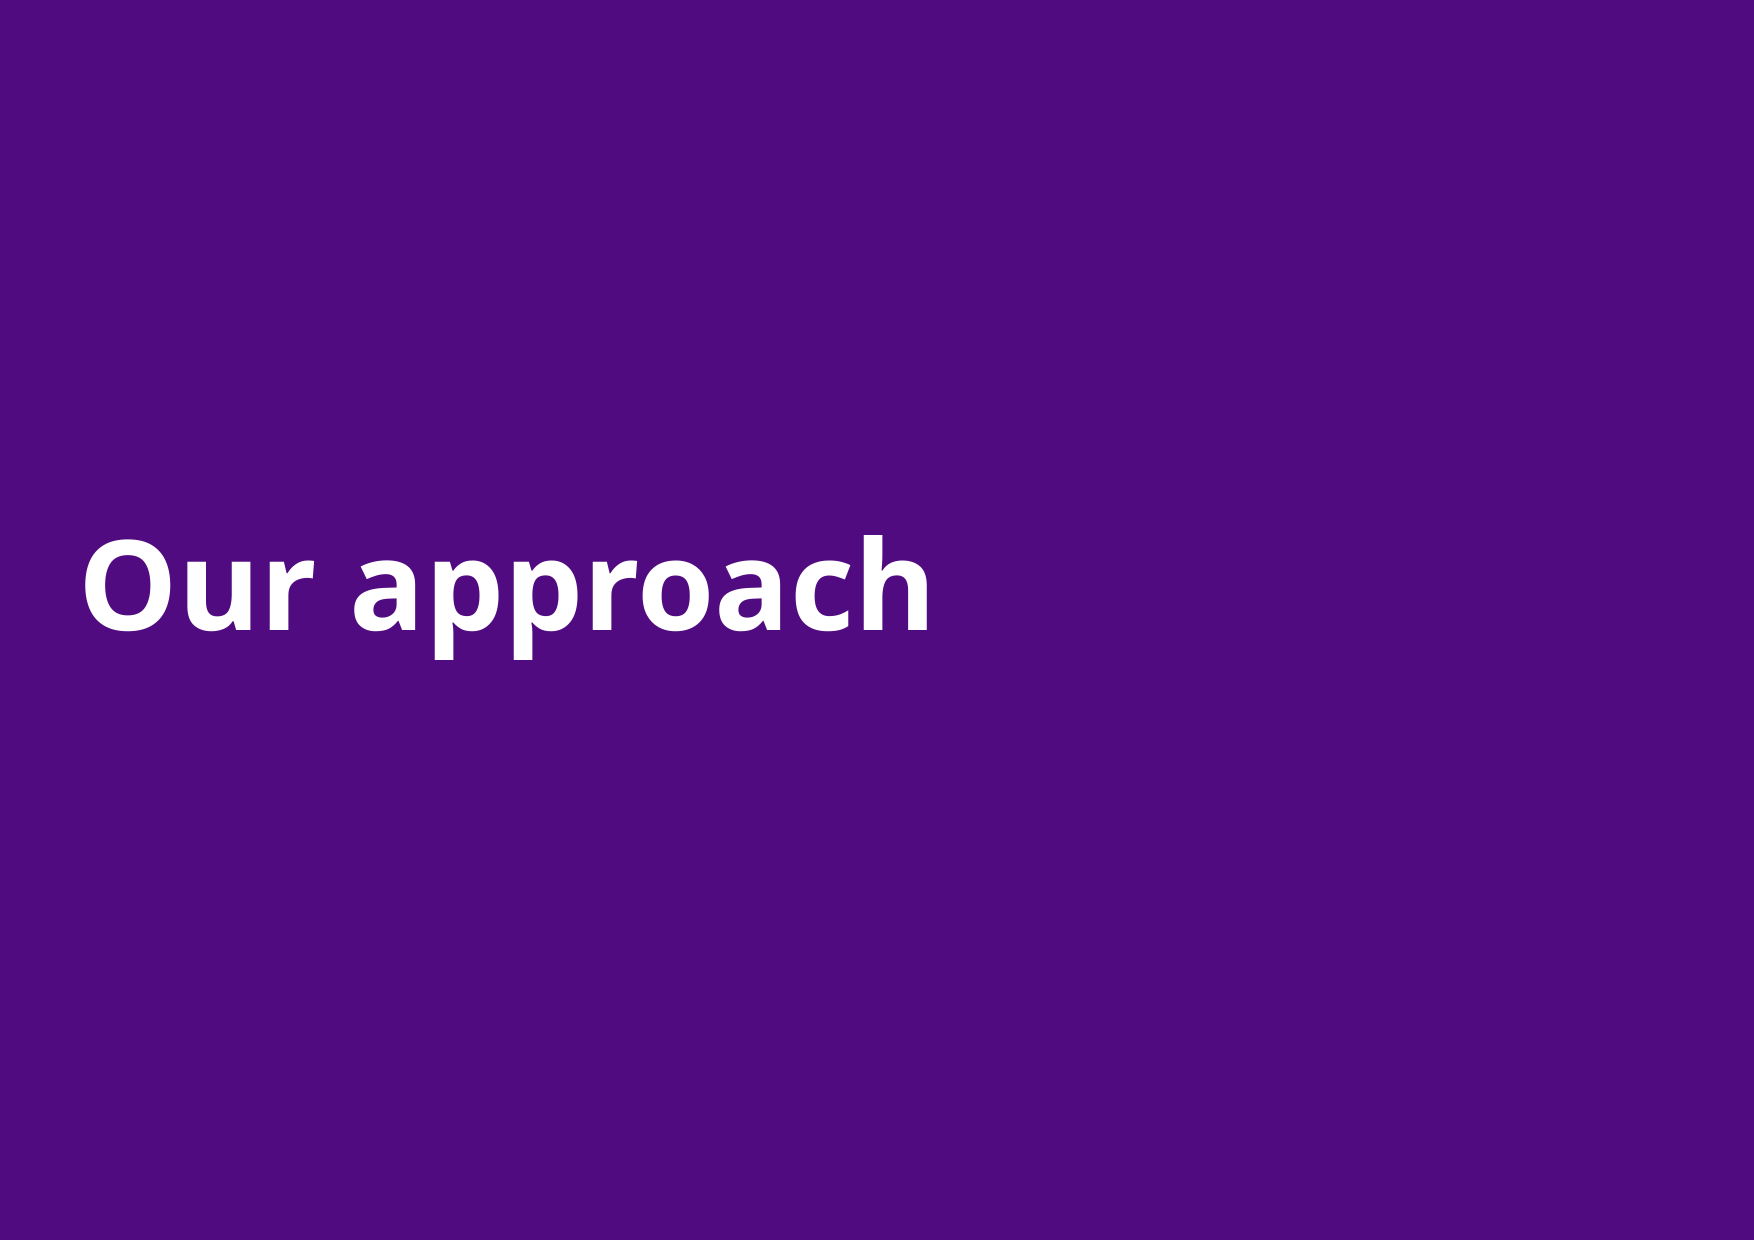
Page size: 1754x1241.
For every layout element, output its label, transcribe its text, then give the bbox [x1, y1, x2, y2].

title Our approach [59, 179, 1695, 675]
